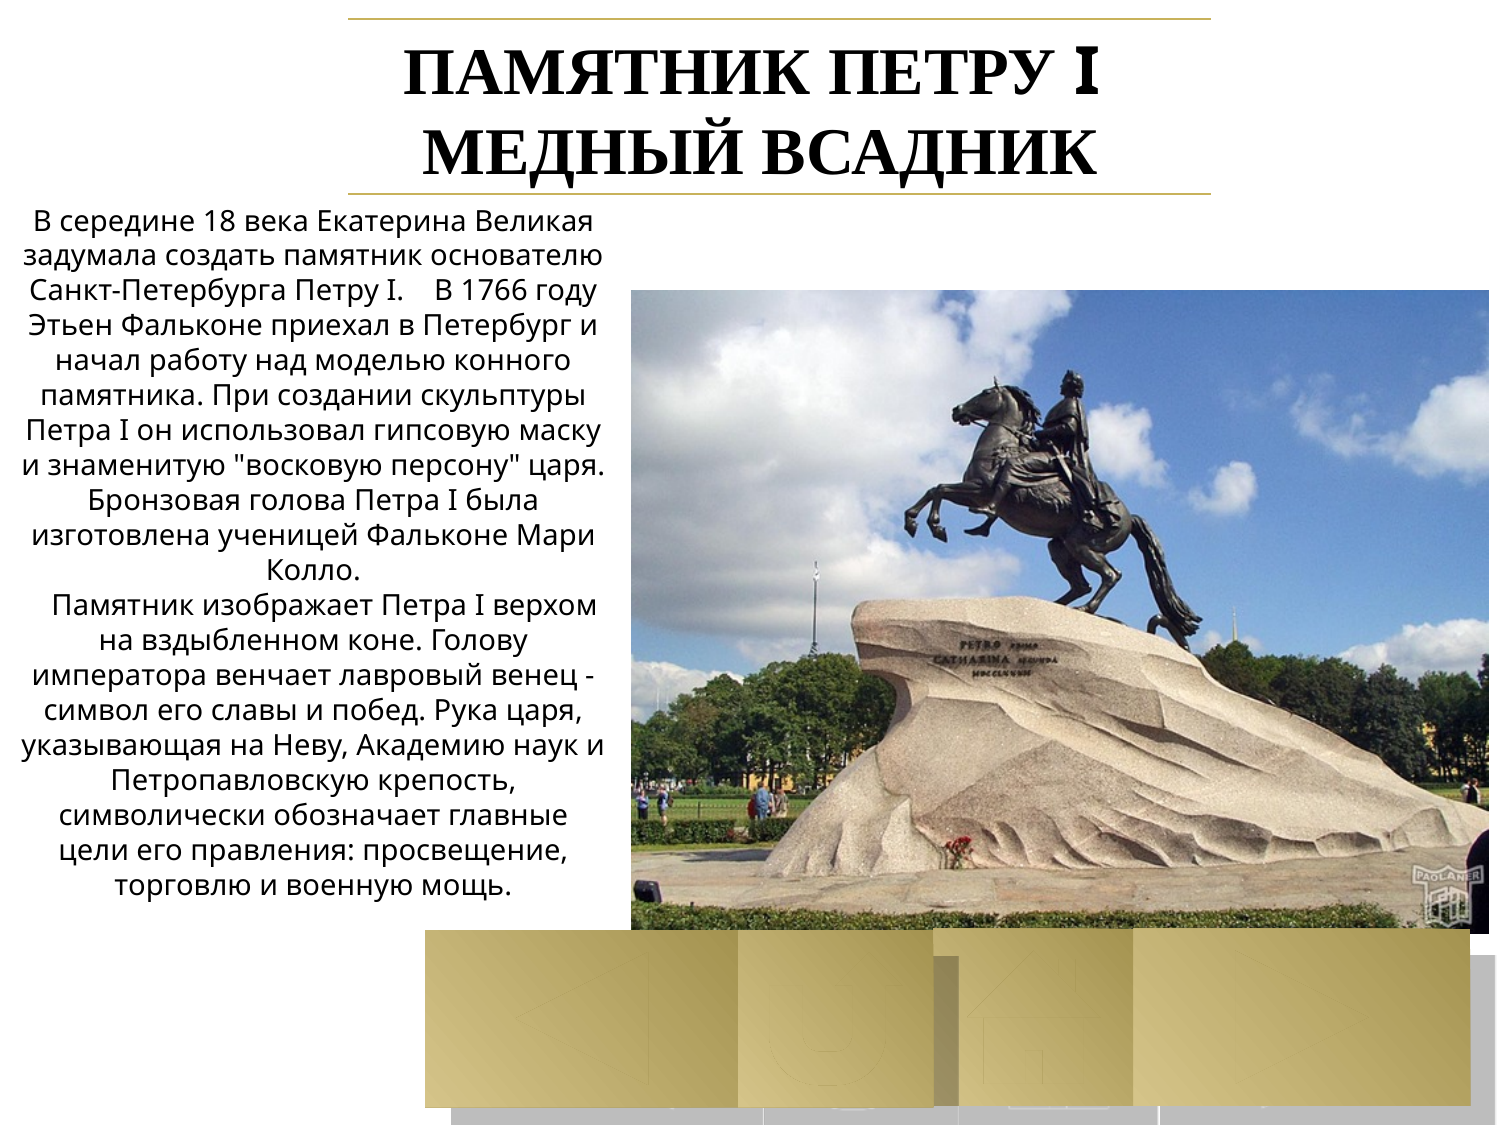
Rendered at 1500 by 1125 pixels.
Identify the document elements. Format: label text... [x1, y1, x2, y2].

text_box ПАМЯТНИК ПЕТРУ I МЕДНЫЙ ВСАДНИК [325, 20, 1196, 195]
text_box [425, 928, 1471, 1108]
subtitle В середине 18 века Екатерина Великая задумала создать памятник основателю Санкт-Петербурга Петру I. В 1766 году Этьен Фальконе приехал в Петербург и начал работу над моделью конного памятника. При создании скульптуры Петра I он использовал гипсовую маску и знаменитую "восковую персону" царя. Бронзовая голова Петра I была изготовлена ученицей Фальконе Мари Колло. Памятник изображает Петра I верхом на вздыбленном коне. Голову императора венчает лавровый венец - символ его славы и побед. Рука царя, указывающая на Неву, Академию наук и Петропавловскую крепость, символически обозначает главные цели его правления: просвещение, торговлю и военную мощь. [4, 194, 622, 1012]
picture [631, 290, 1489, 934]
